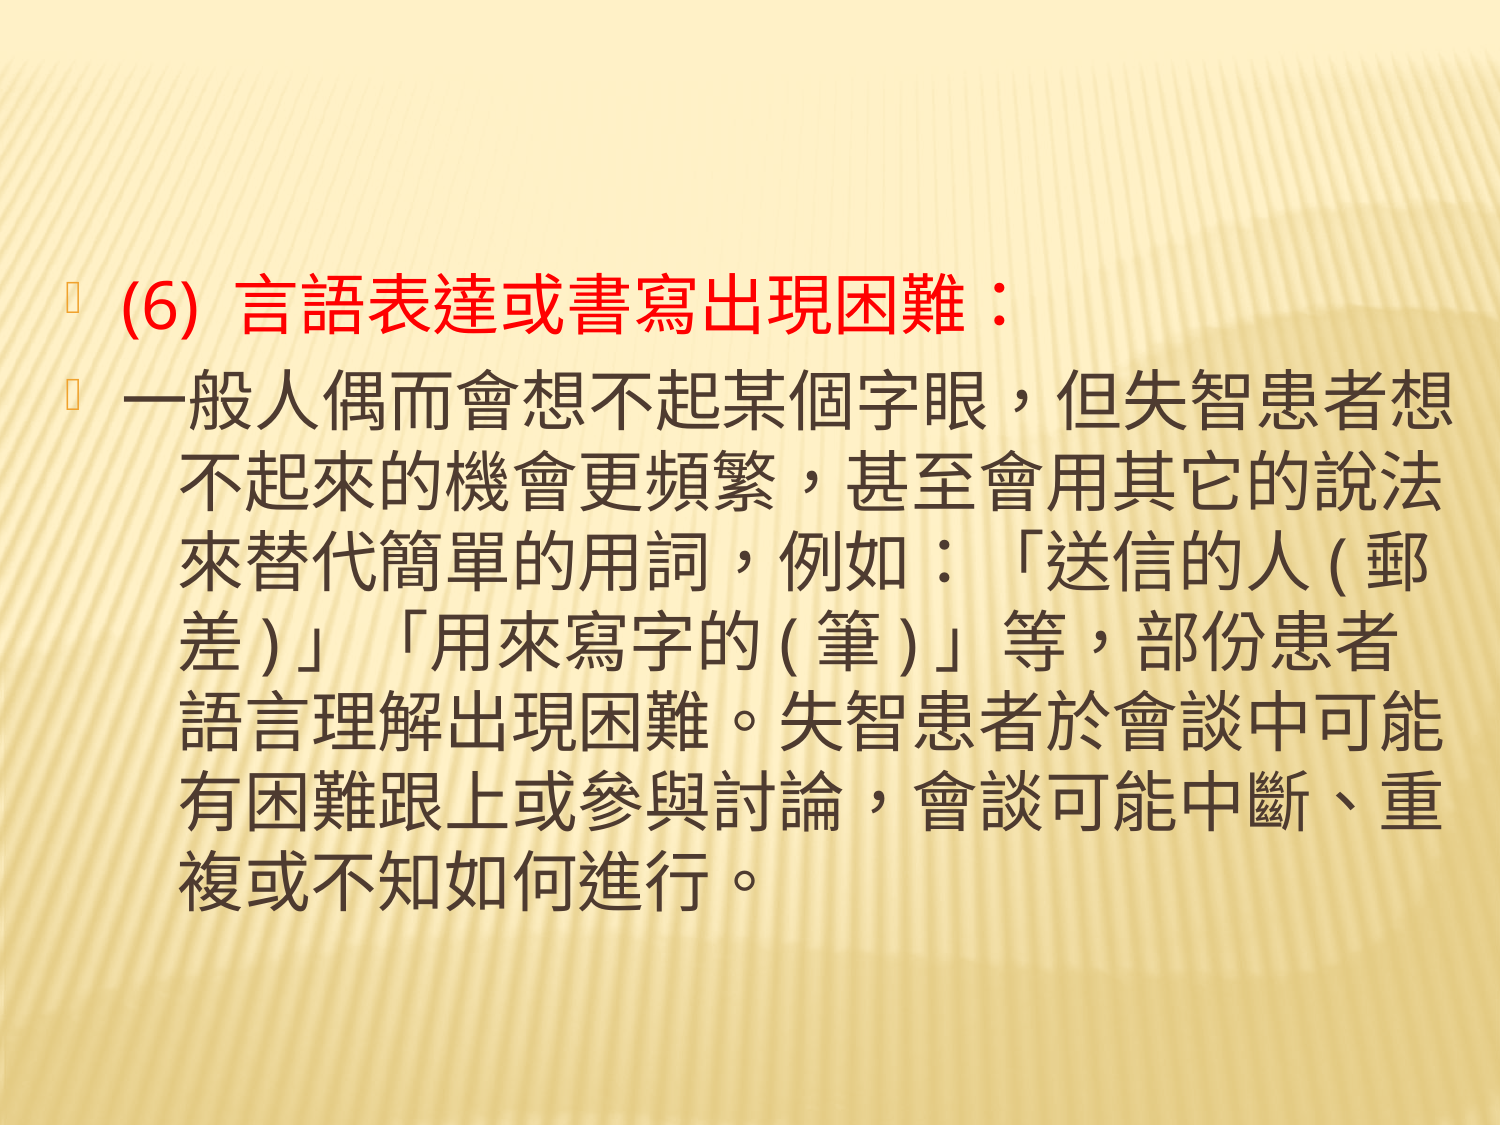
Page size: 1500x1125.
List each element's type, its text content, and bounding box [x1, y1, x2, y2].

list (6) 言語表達或書寫出現困難： 一般人偶而會想不起某個字眼，但失智患者想不起來的機會更頻繁，甚至會用其它的說法來替代簡單的用詞，例如：「送信的人(郵差)」「用來寫字的(筆)」等，部份患者語言理解出現困難。失智患者於會談中可能有困難跟上或參與討論，會談可能中斷、重複或不知如何進行。 [50, 254, 1476, 998]
